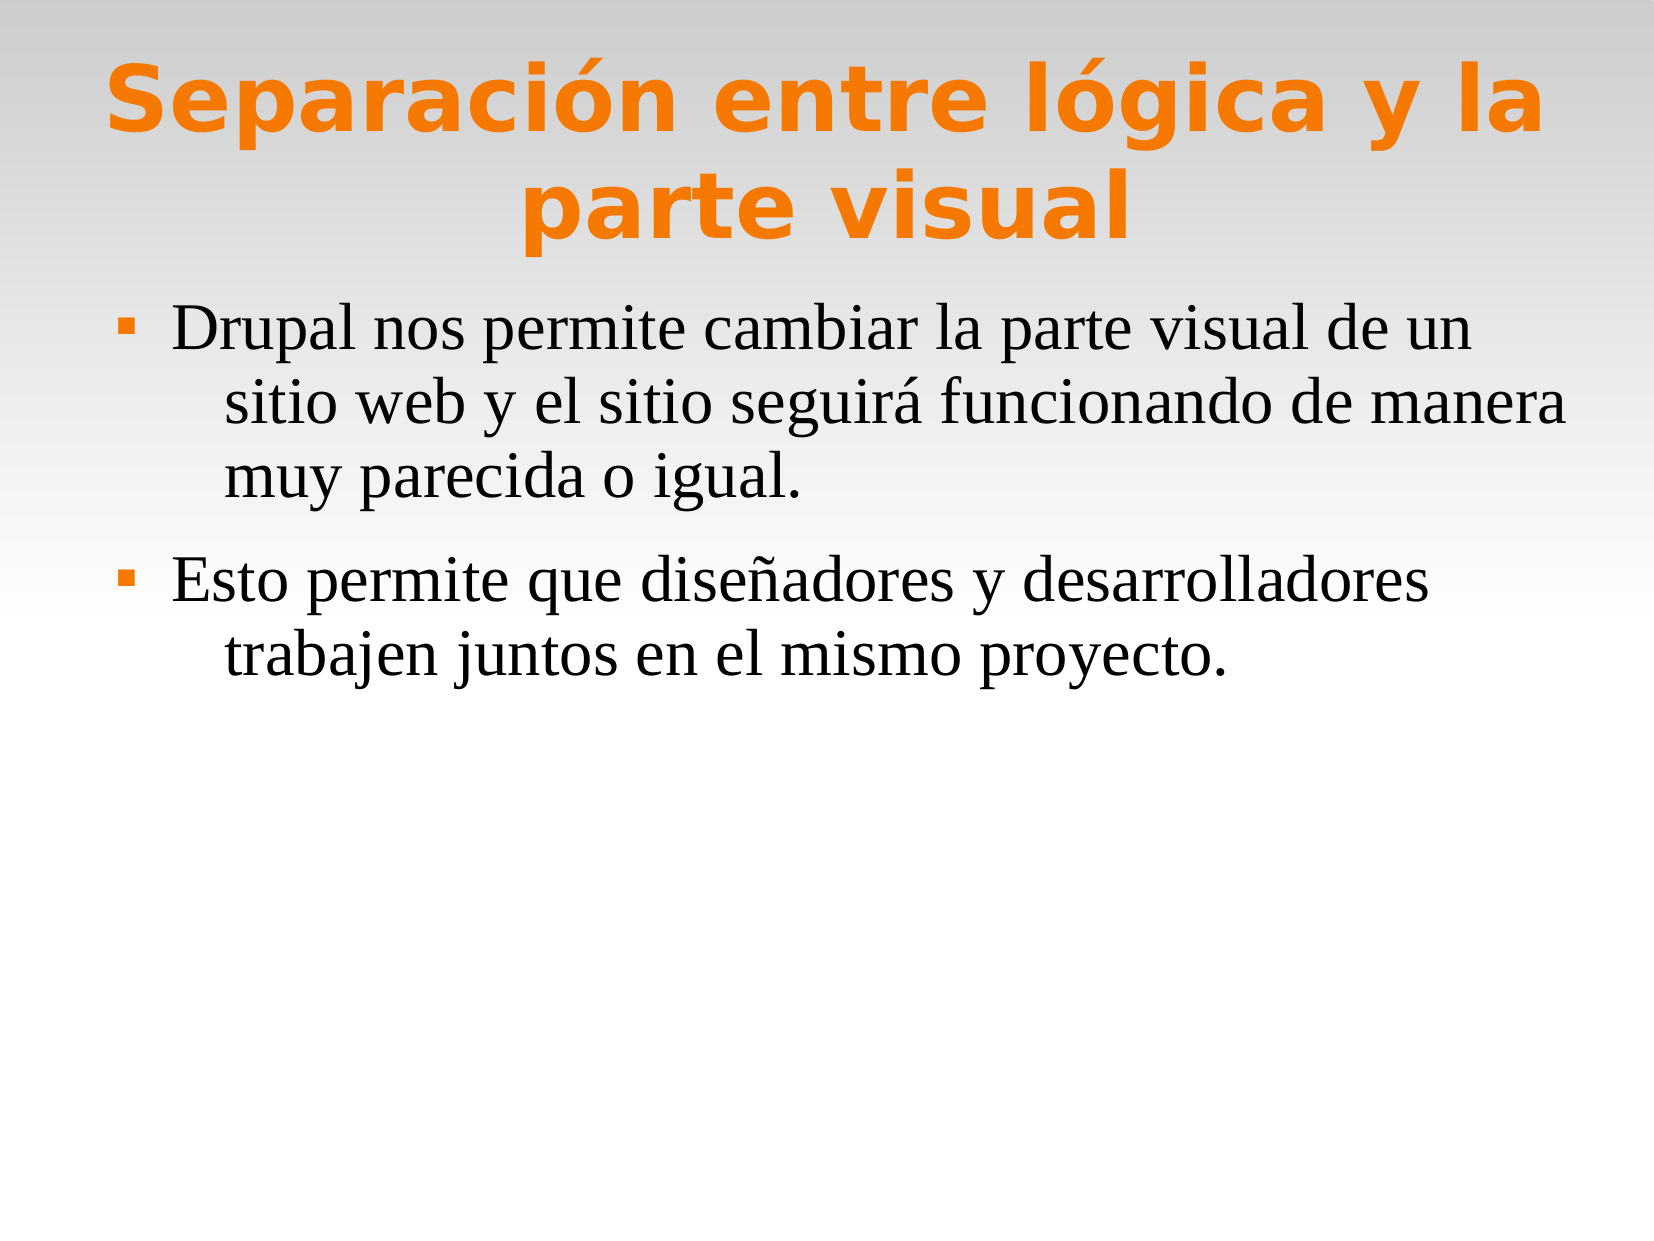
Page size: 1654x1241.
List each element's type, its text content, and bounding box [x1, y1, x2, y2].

list Drupal nos permite cambiar la parte visual de un sitio web y el sitio seguirá funcionando de manera muy parecida o igual. Esto permite que diseñadores y desarrolladores trabajen juntos en el mismo proyecto. [82, 290, 1571, 1109]
title Separación entre lógica y la parte visual [82, 45, 1571, 261]
